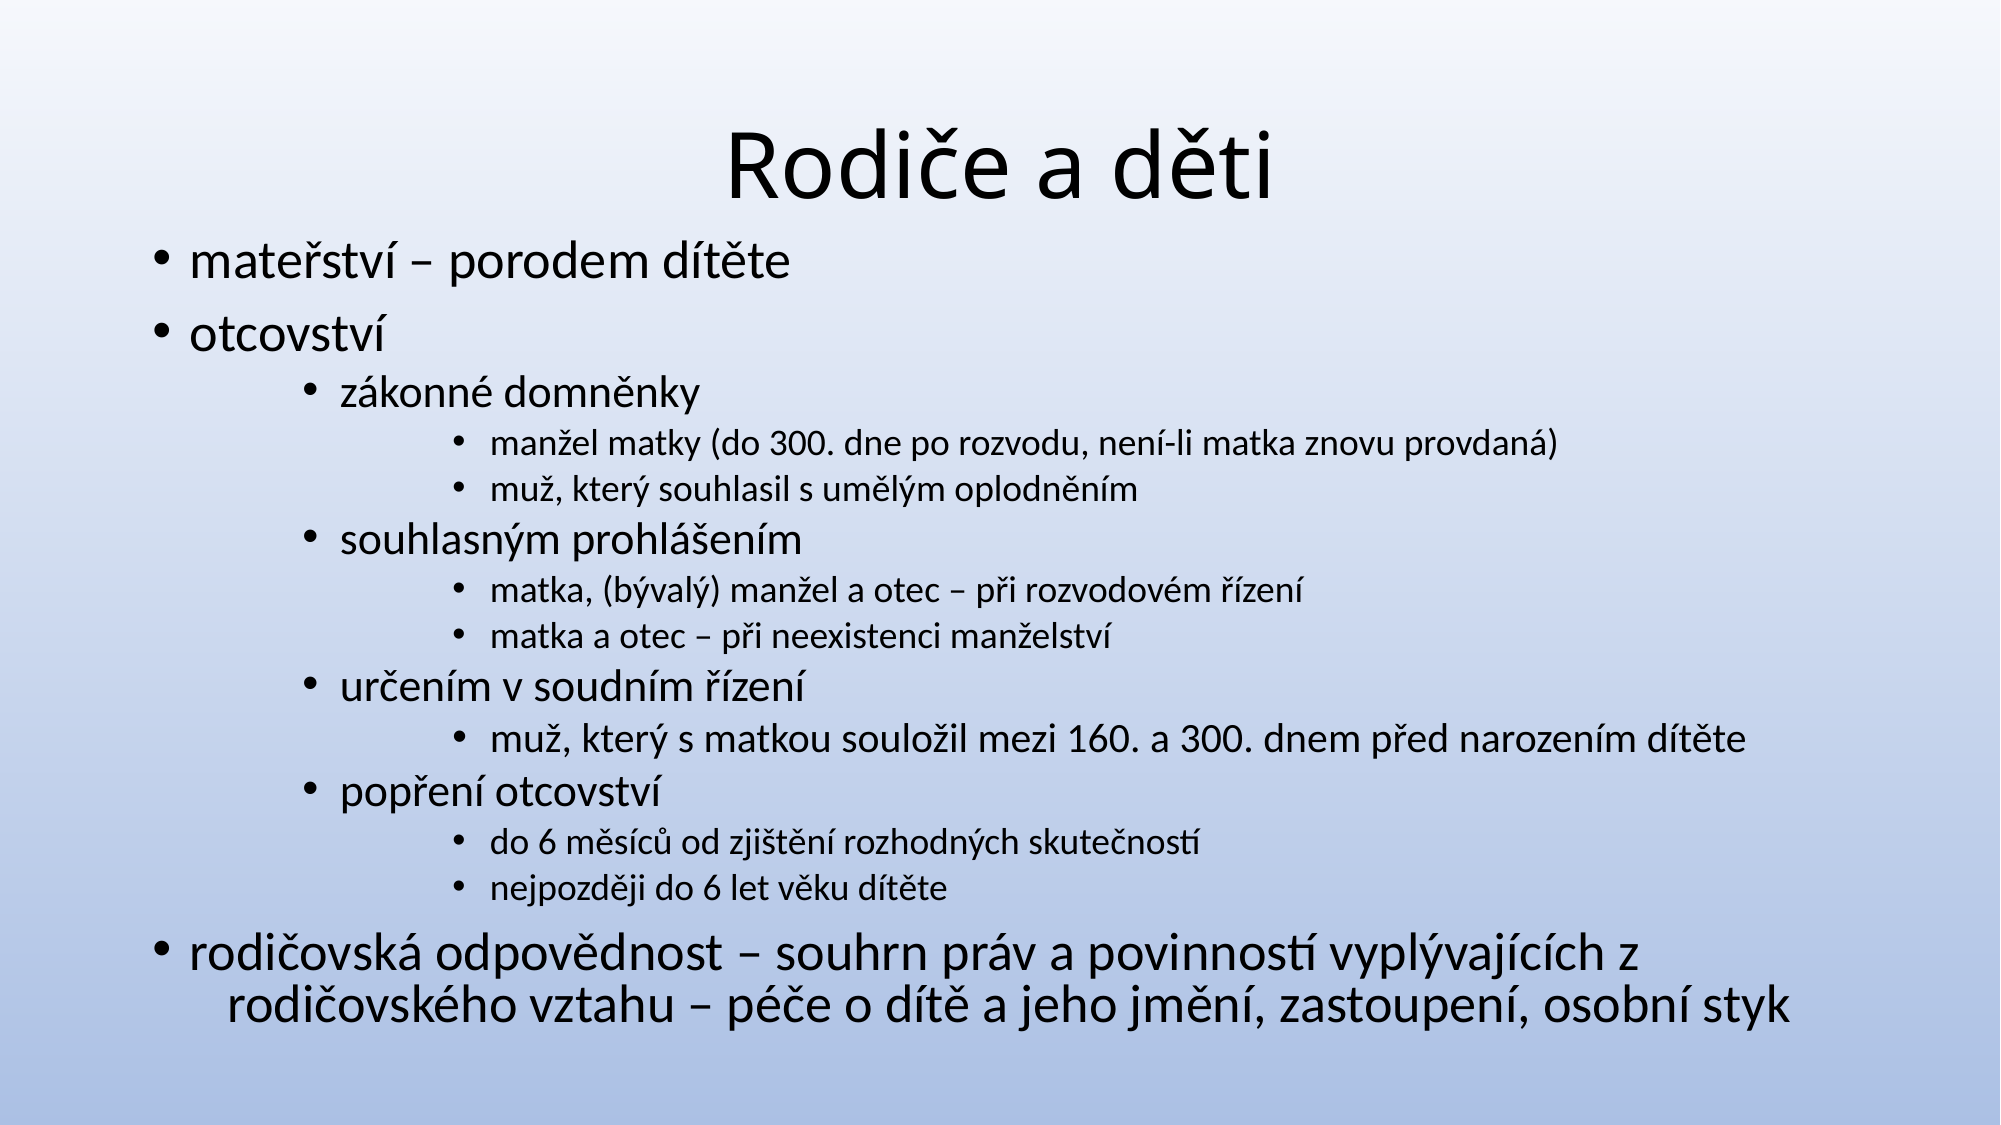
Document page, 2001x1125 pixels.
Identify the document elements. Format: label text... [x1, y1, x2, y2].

list mateřství – porodem dítěte otcovství zákonné domněnky manžel matky (do 300. dne po rozvodu, není-li matka znovu provdaná) muž, který souhlasil s umělým oplodněním souhlasným prohlášením matka, (bývalý) manžel a otec – při rozvodovém řízení matka a otec – při neexistenci manželství určením v soudním řízení muž, který s matkou souložil mezi 160. a 300. dnem před narozením dítěte popření otcovství do 6 měsíců od zjištění rozhodných skutečností nejpozději do 6 let věku dítěte rodičovská odpovědnost – souhrn práv a povinností vyplývajících z rodičovského vztahu – péče o dítě a jeho jmění, zastoupení, osobní styk [137, 229, 1863, 1049]
title Rodiče a děti [137, 59, 1863, 229]
